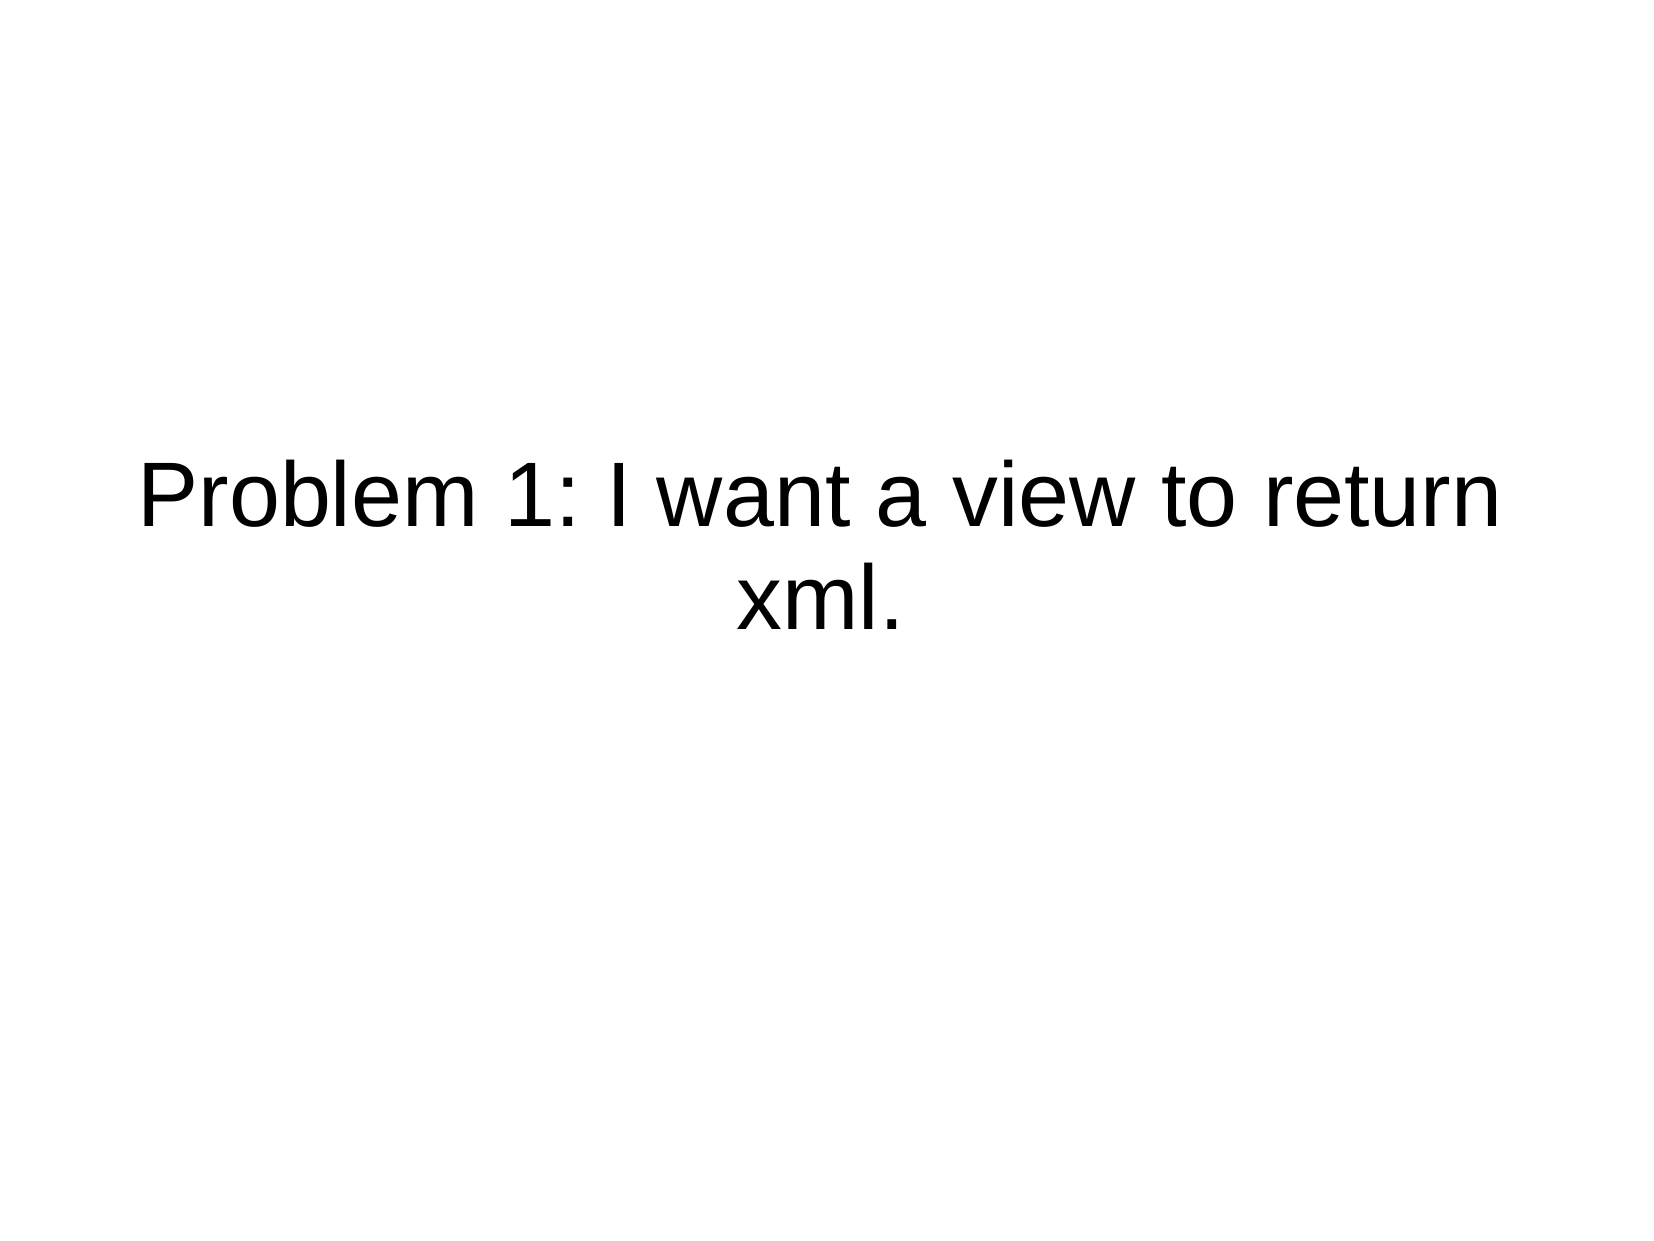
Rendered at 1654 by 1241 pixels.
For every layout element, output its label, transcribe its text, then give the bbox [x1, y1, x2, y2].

title Problem 1: I want a view to return xml. [76, 442, 1565, 651]
